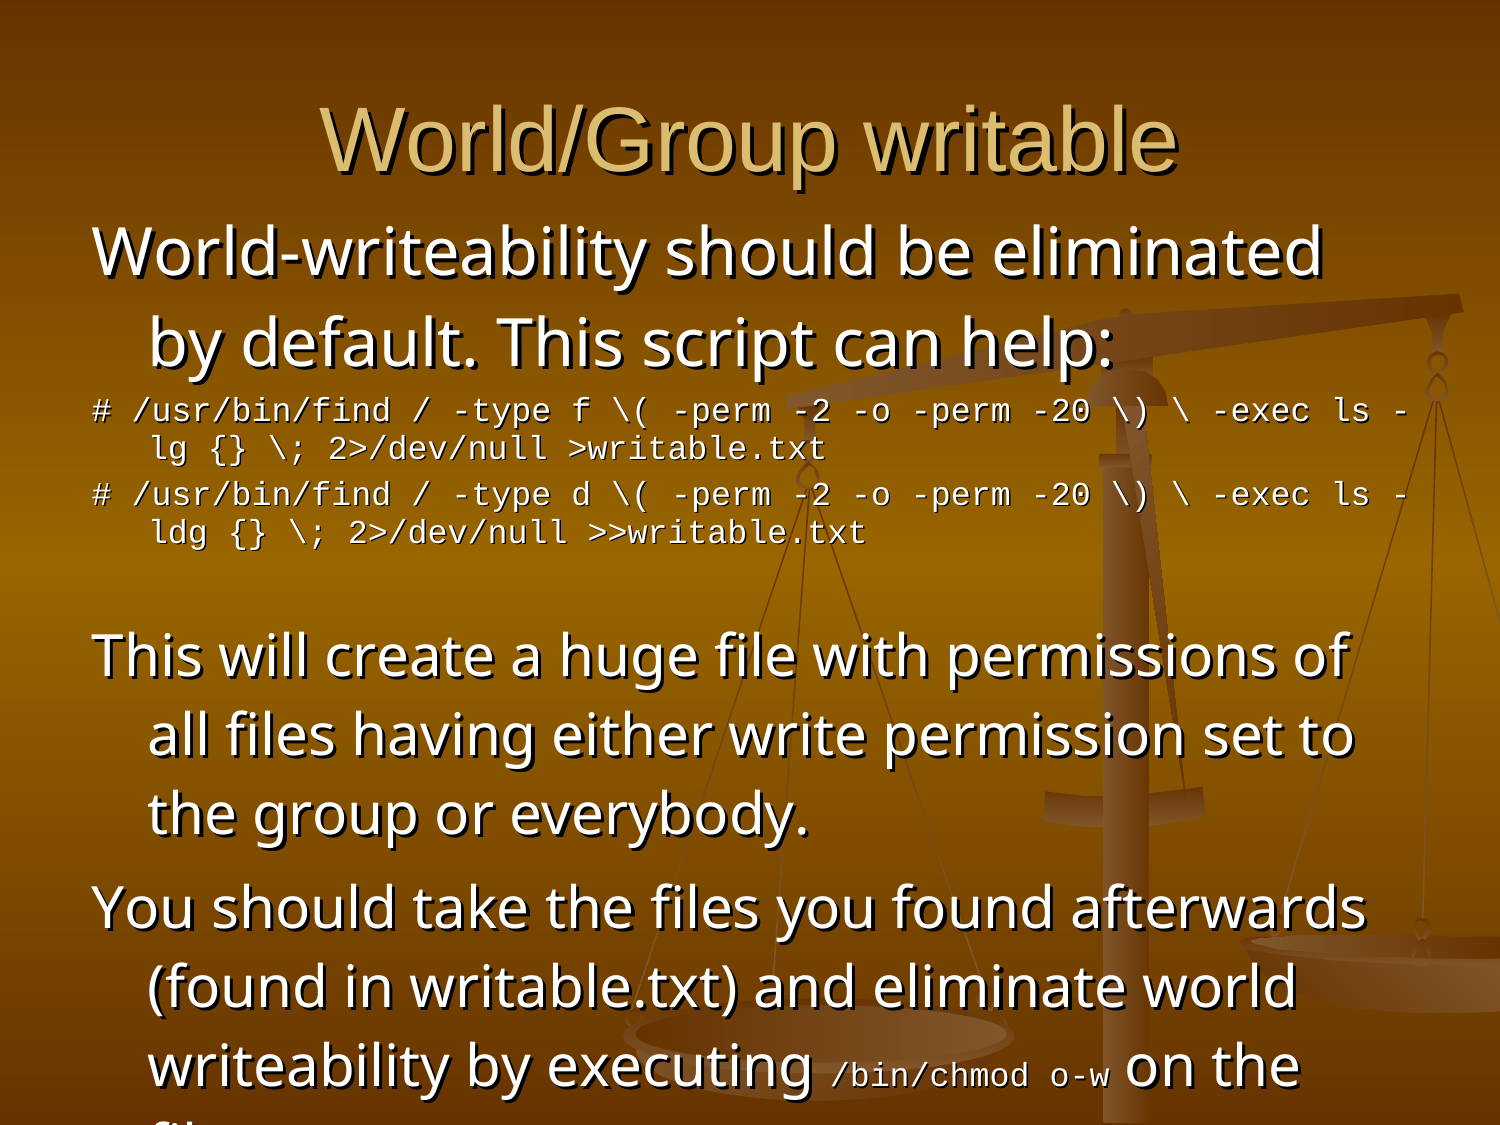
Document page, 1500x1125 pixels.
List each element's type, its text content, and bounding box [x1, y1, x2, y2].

list World-writeability should be eliminated by default. This script can help: # /usr/bin/find / -type f \( -perm -2 -o -perm -20 \) \ -exec ls -lg {} \; 2>/dev/null >writable.txt # /usr/bin/find / -type d \( -perm -2 -o -perm -20 \) \ -exec ls -ldg {} \; 2>/dev/null >>writable.txt This will create a huge file with permissions of all files having either write permission set to the group or everybody. You should take the files you found afterwards (found in writable.txt) and eliminate world writeability by executing /bin/chmod o-w on the files. [76, 196, 1427, 1083]
title World/Group writable [75, 45, 1426, 234]
